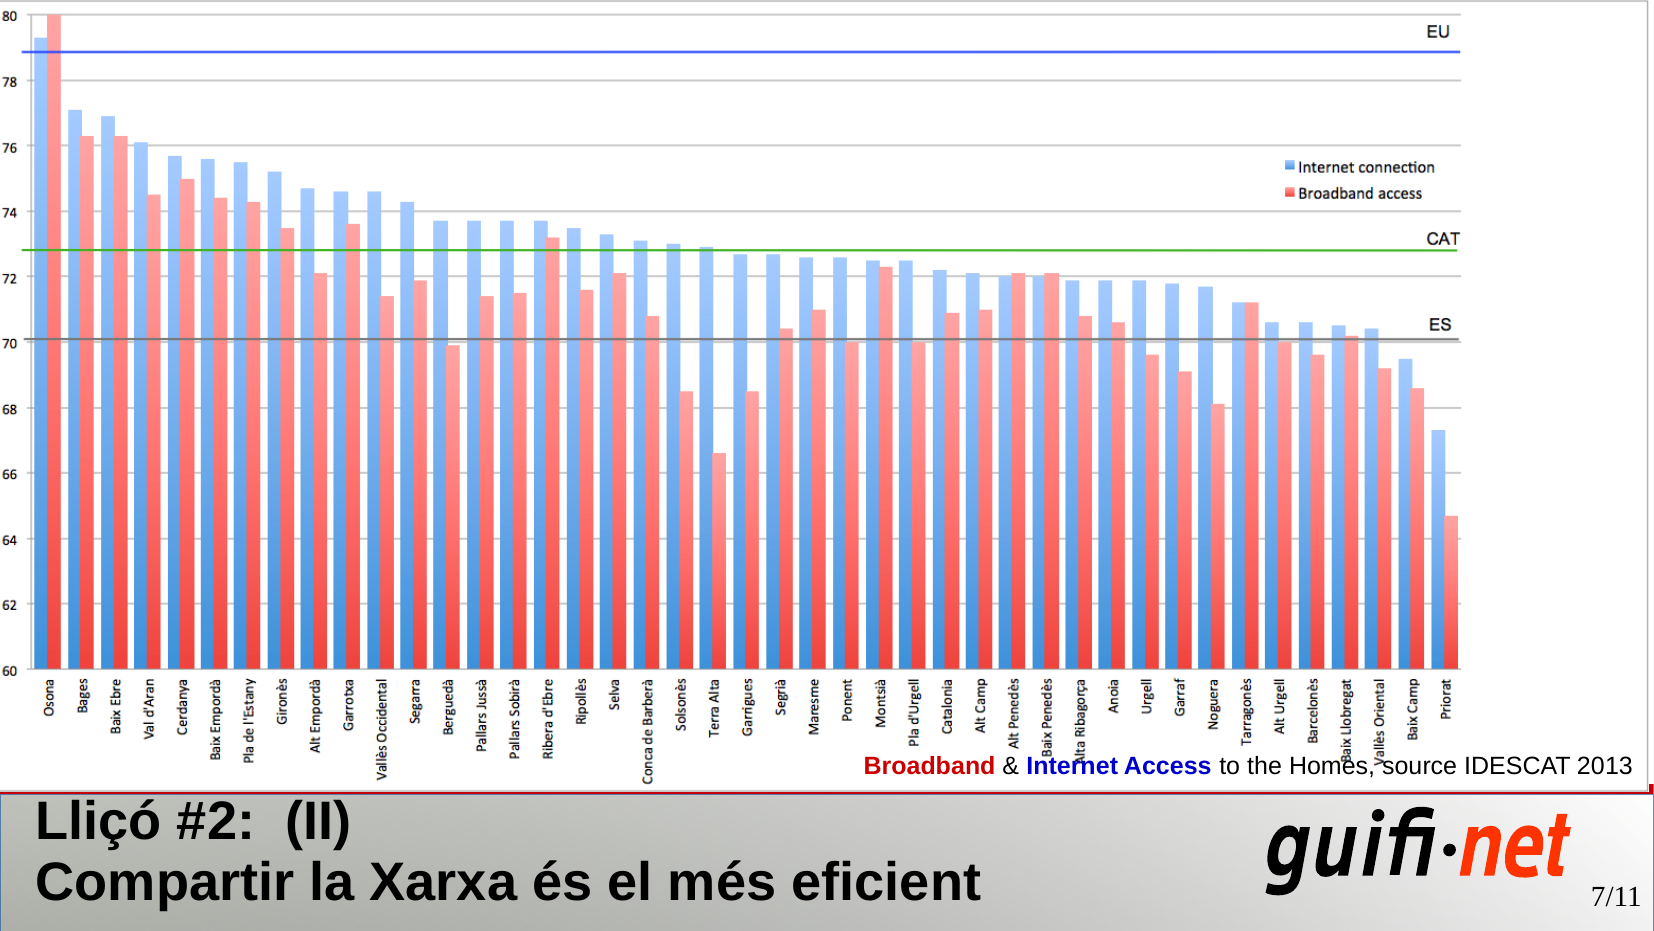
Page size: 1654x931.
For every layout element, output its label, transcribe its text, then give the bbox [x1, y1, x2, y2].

picture [0, 0, 1649, 792]
text_box Broadband & Internet Access to the Homes, source IDESCAT 2013 [691, 744, 1649, 804]
title Lliçó #2: (II) Compartir la Xarxa és el més eficient [35, 792, 1182, 912]
